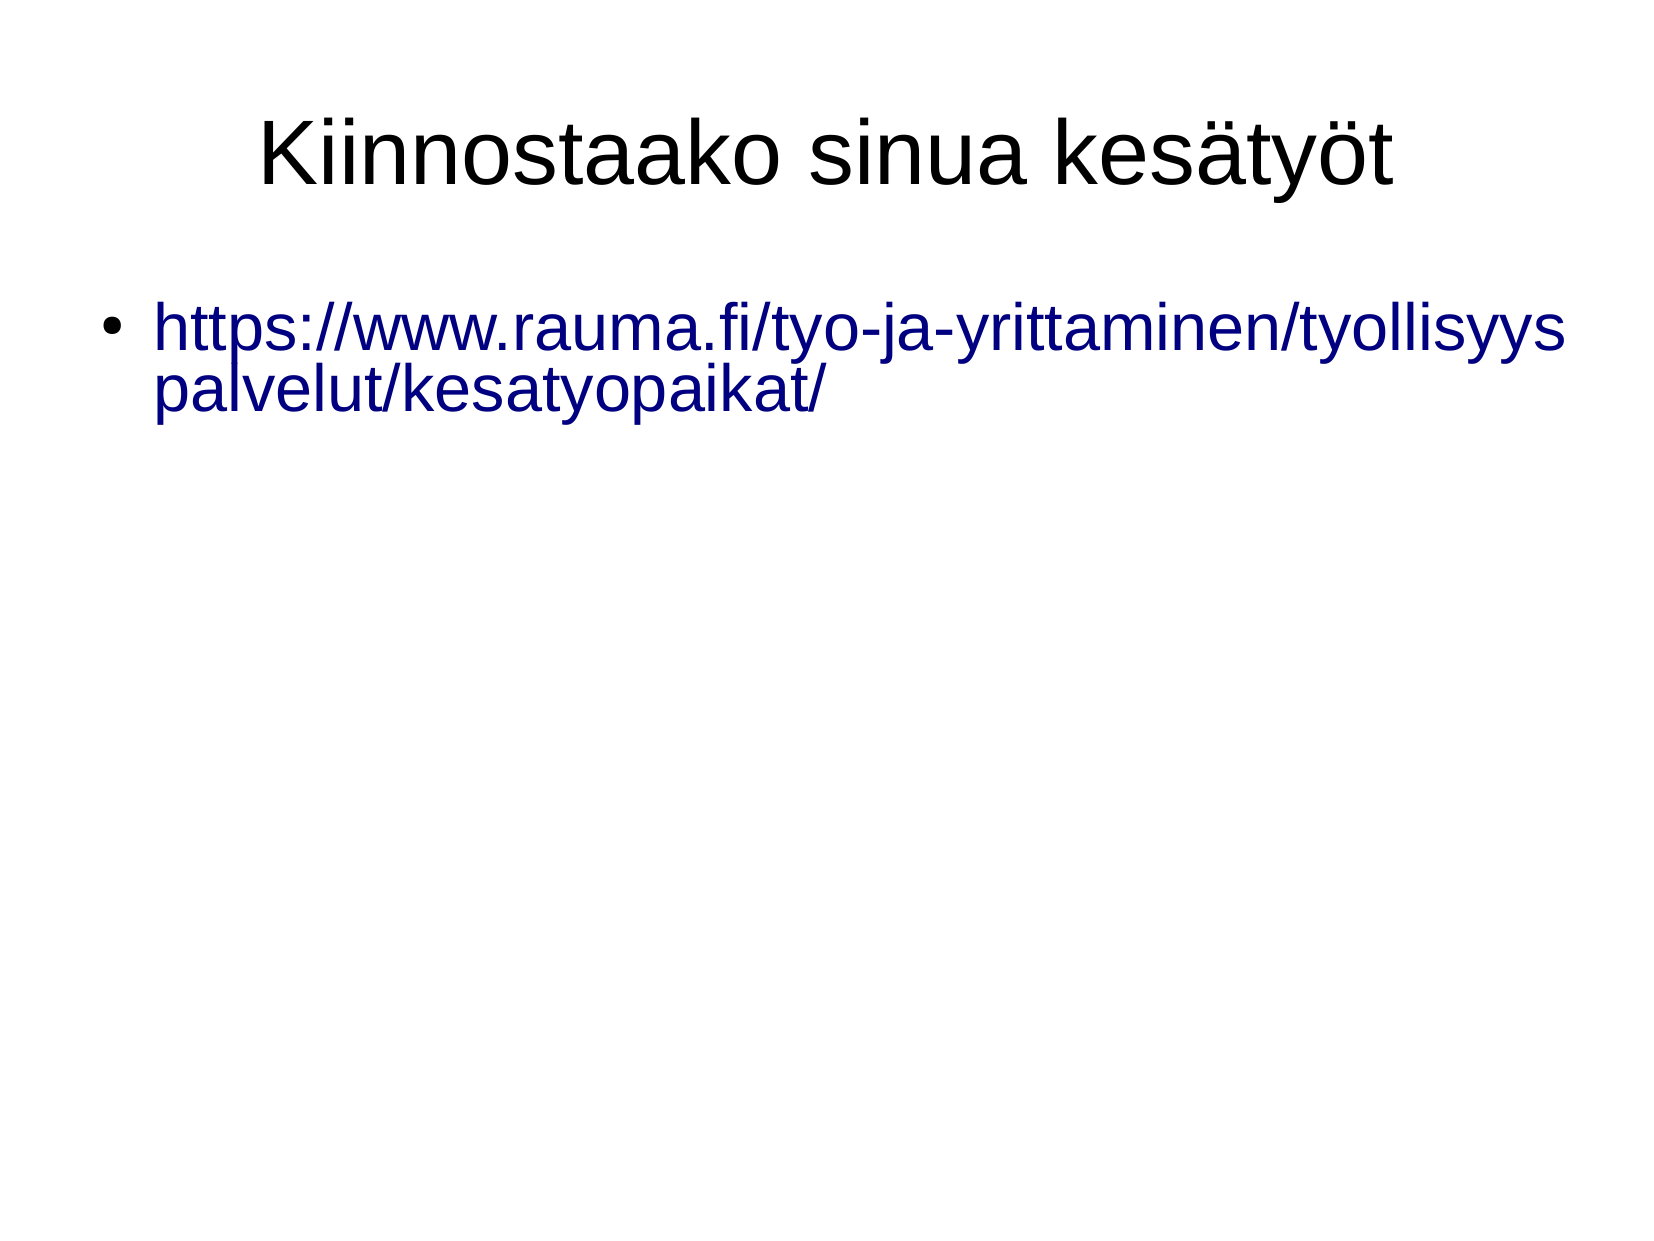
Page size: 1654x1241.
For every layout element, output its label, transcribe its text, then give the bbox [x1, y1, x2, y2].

list https://www.rauma.fi/tyo-ja-yrittaminen/tyollisyyspalvelut/kesatyopaikat/ [82, 290, 1571, 1010]
title Kiinnostaako sinua kesätyöt [82, 49, 1571, 257]
